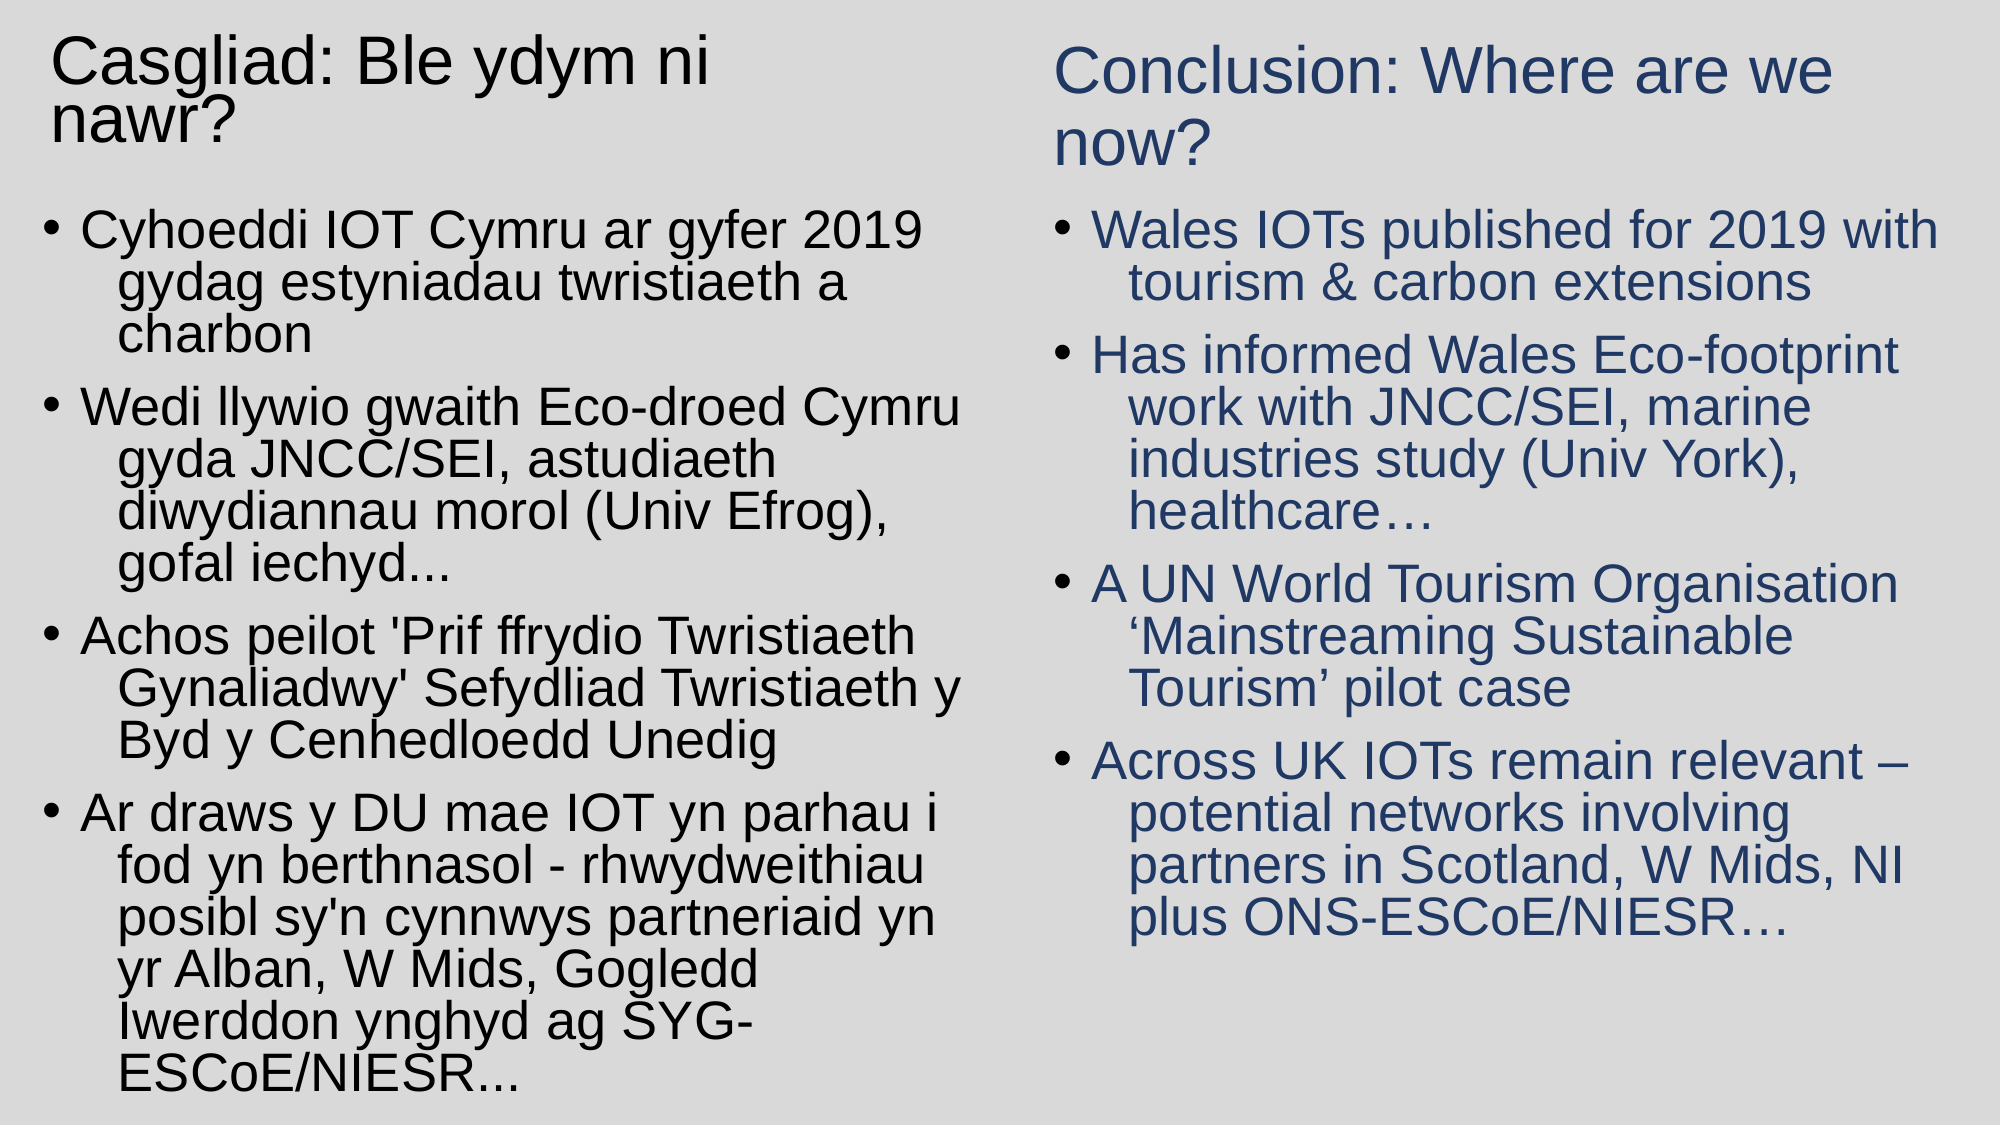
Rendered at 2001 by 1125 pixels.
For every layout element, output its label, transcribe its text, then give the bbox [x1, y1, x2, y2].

text_box Casgliad: Ble ydym ni nawr? [34, 28, 852, 165]
title Conclusion: Where are we now? [1038, 28, 1973, 165]
text_box Cyhoeddi IOT Cymru ar gyfer 2019 gydag estyniadau twristiaeth a charbon Wedi llywio gwaith Eco-droed Cymru gyda JNCC/SEI, astudiaeth diwydiannau morol (Univ Efrog), gofal iechyd... Achos peilot 'Prif ffrydio Twristiaeth Gynaliadwy' Sefydliad Twristiaeth y Byd y Cenhedloedd Unedig Ar draws y DU mae IOT yn parhau i fod yn berthnasol - rhwydweithiau posibl sy'n cynnwys partneriaid yn yr Alban, W Mids, Gogledd Iwerddon ynghyd ag SYG-ESCoE/NIESR... [27, 199, 1001, 1125]
list Wales IOTs published for 2019 with tourism & carbon extensions Has informed Wales Eco-footprint work with JNCC/SEI, marine industries study (Univ York), healthcare… A UN World Tourism Organisation ‘Mainstreaming Sustainable Tourism’ pilot case Across UK IOTs remain relevant – potential networks involving partners in Scotland, W Mids, NI plus ONS-ESCoE/NIESR… [1038, 199, 1958, 1024]
